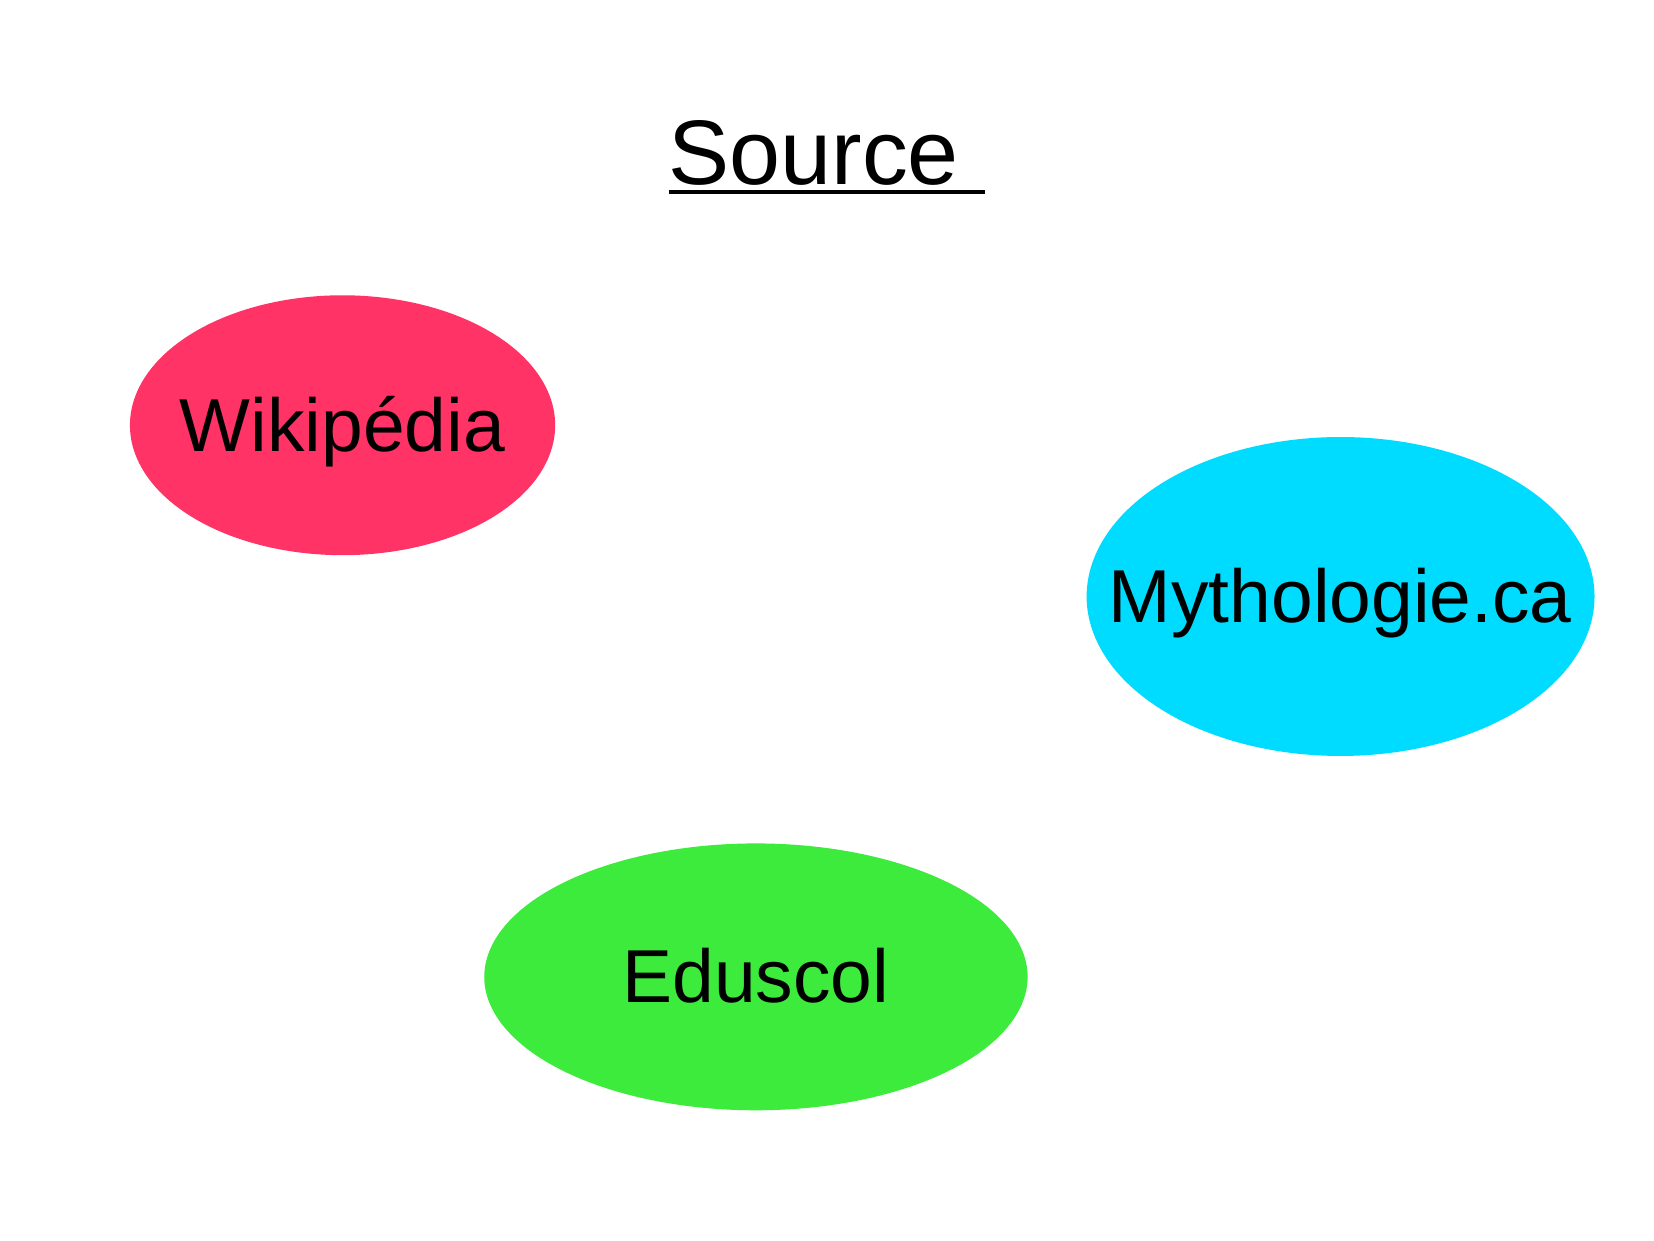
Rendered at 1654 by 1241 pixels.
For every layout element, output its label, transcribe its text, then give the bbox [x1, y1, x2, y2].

text_box Wikipédia [129, 295, 556, 556]
text_box Mythologie.ca [1086, 437, 1595, 756]
title Source [82, 49, 1571, 257]
text_box Eduscol [484, 843, 1028, 1111]
